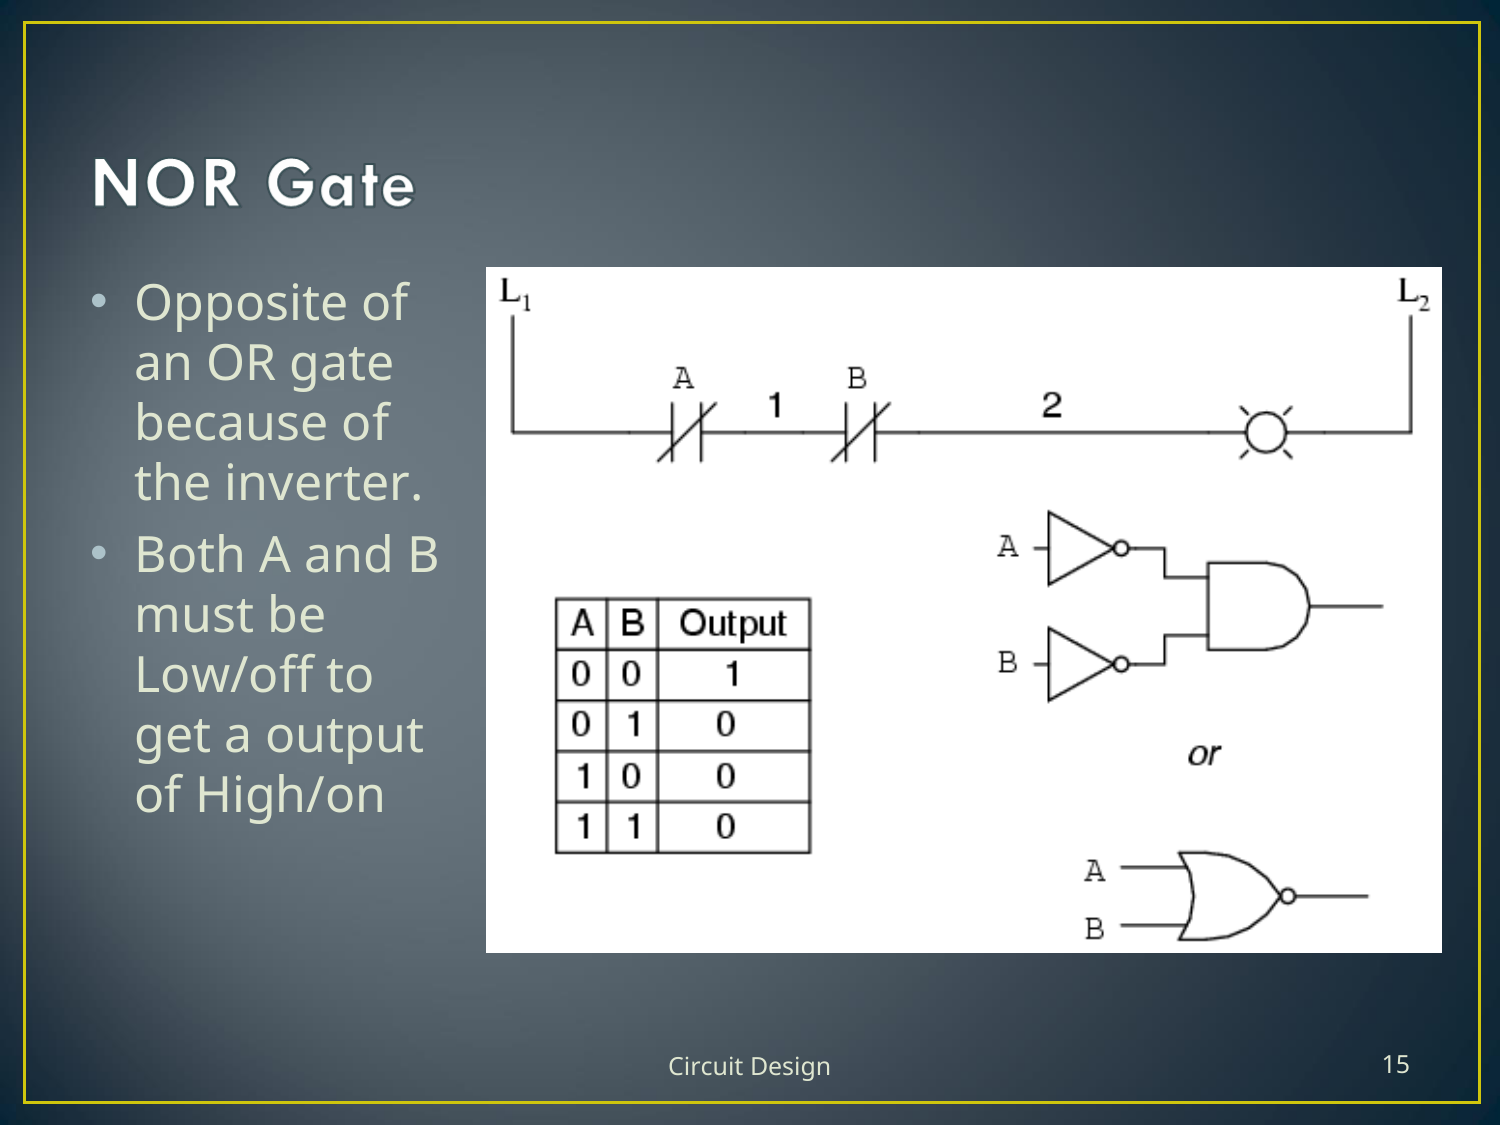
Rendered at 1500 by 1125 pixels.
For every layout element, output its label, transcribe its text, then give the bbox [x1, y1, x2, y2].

list Opposite of an OR gate because of the inverter. Both A and B must be Low/off to get a output of High/on [75, 262, 467, 953]
text_box [45, 45, 1426, 272]
picture [0, 0, 1500, 1125]
text_box Circuit Design [464, 1035, 1036, 1096]
text_box <number> [1074, 1035, 1426, 1096]
